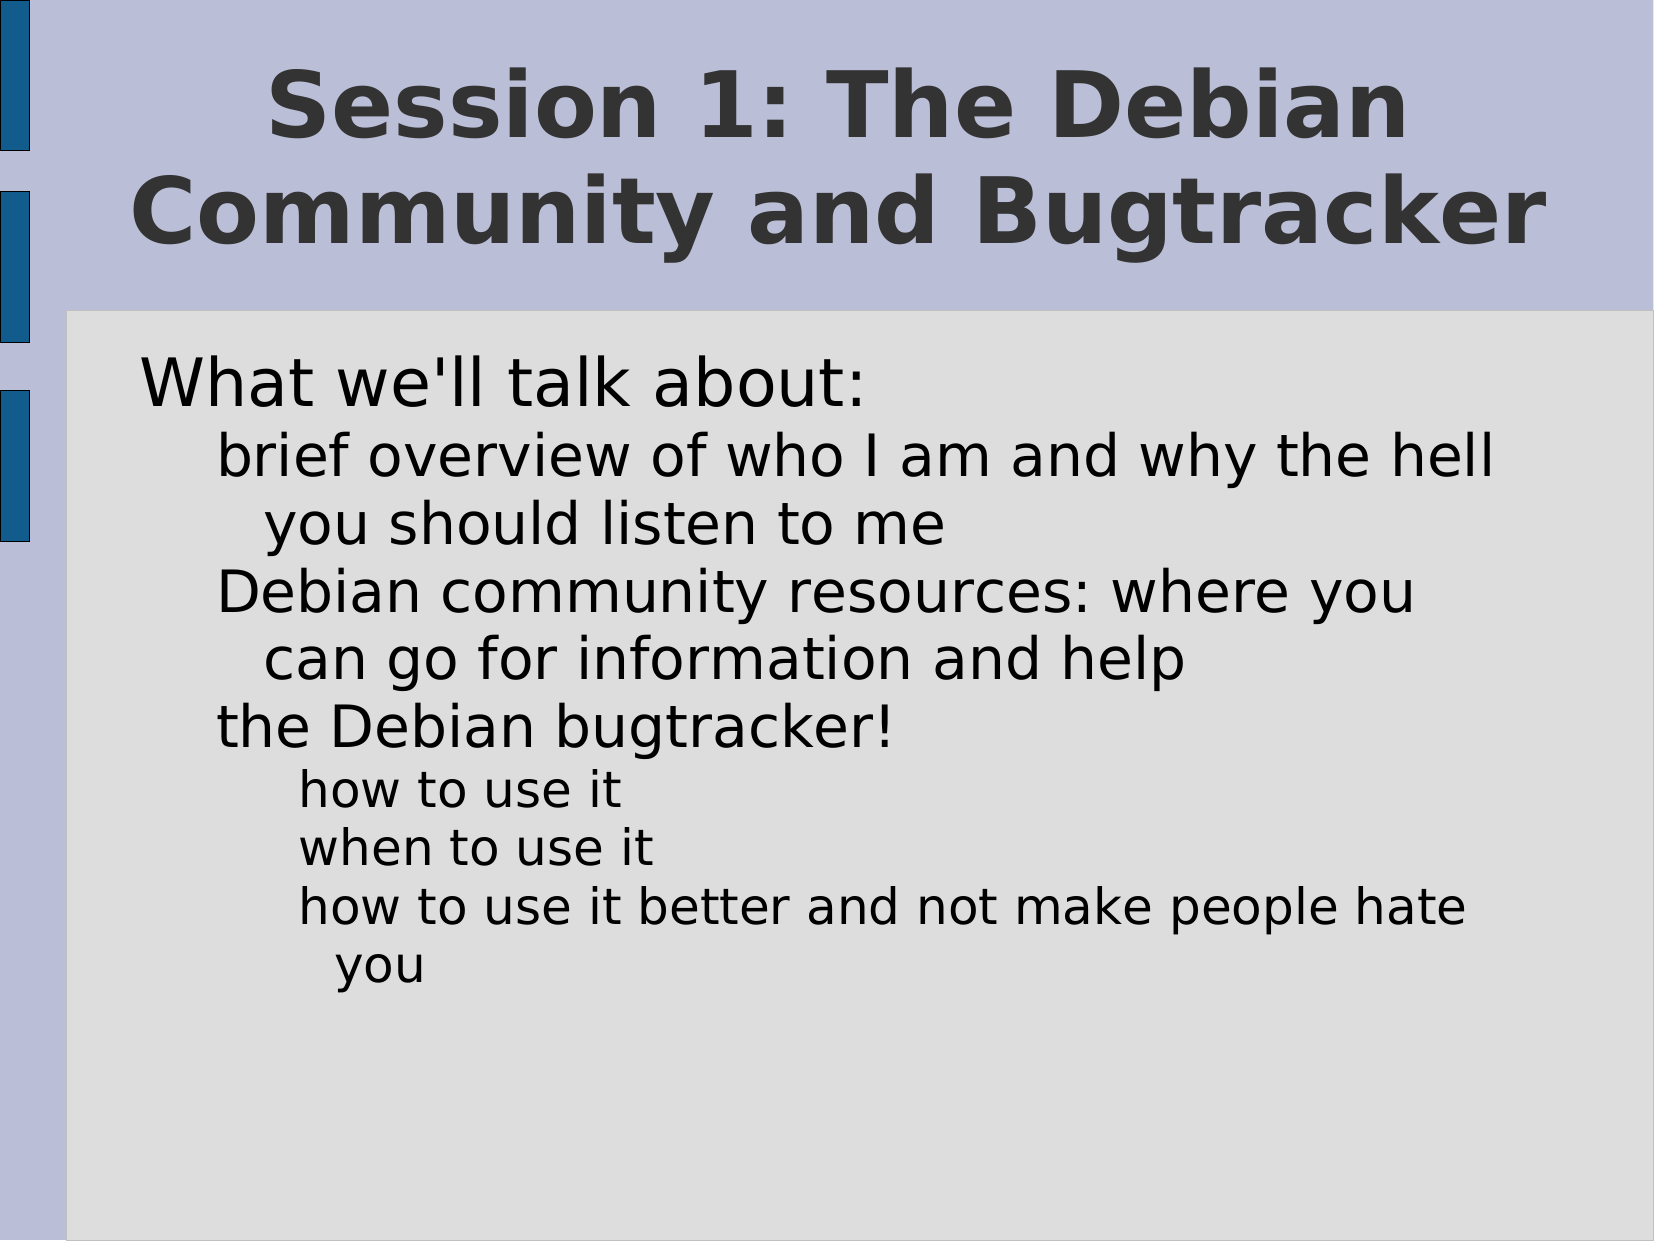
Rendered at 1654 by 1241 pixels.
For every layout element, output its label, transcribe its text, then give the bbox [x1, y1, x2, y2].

list What we'll talk about: brief overview of who I am and why the hell you should listen to me Debian community resources: where you can go for information and help the Debian bugtracker! how to use it when to use it how to use it better and not make people hate you [121, 344, 1534, 1127]
title Session 1: The Debian Community and Bugtracker [88, 51, 1590, 266]
